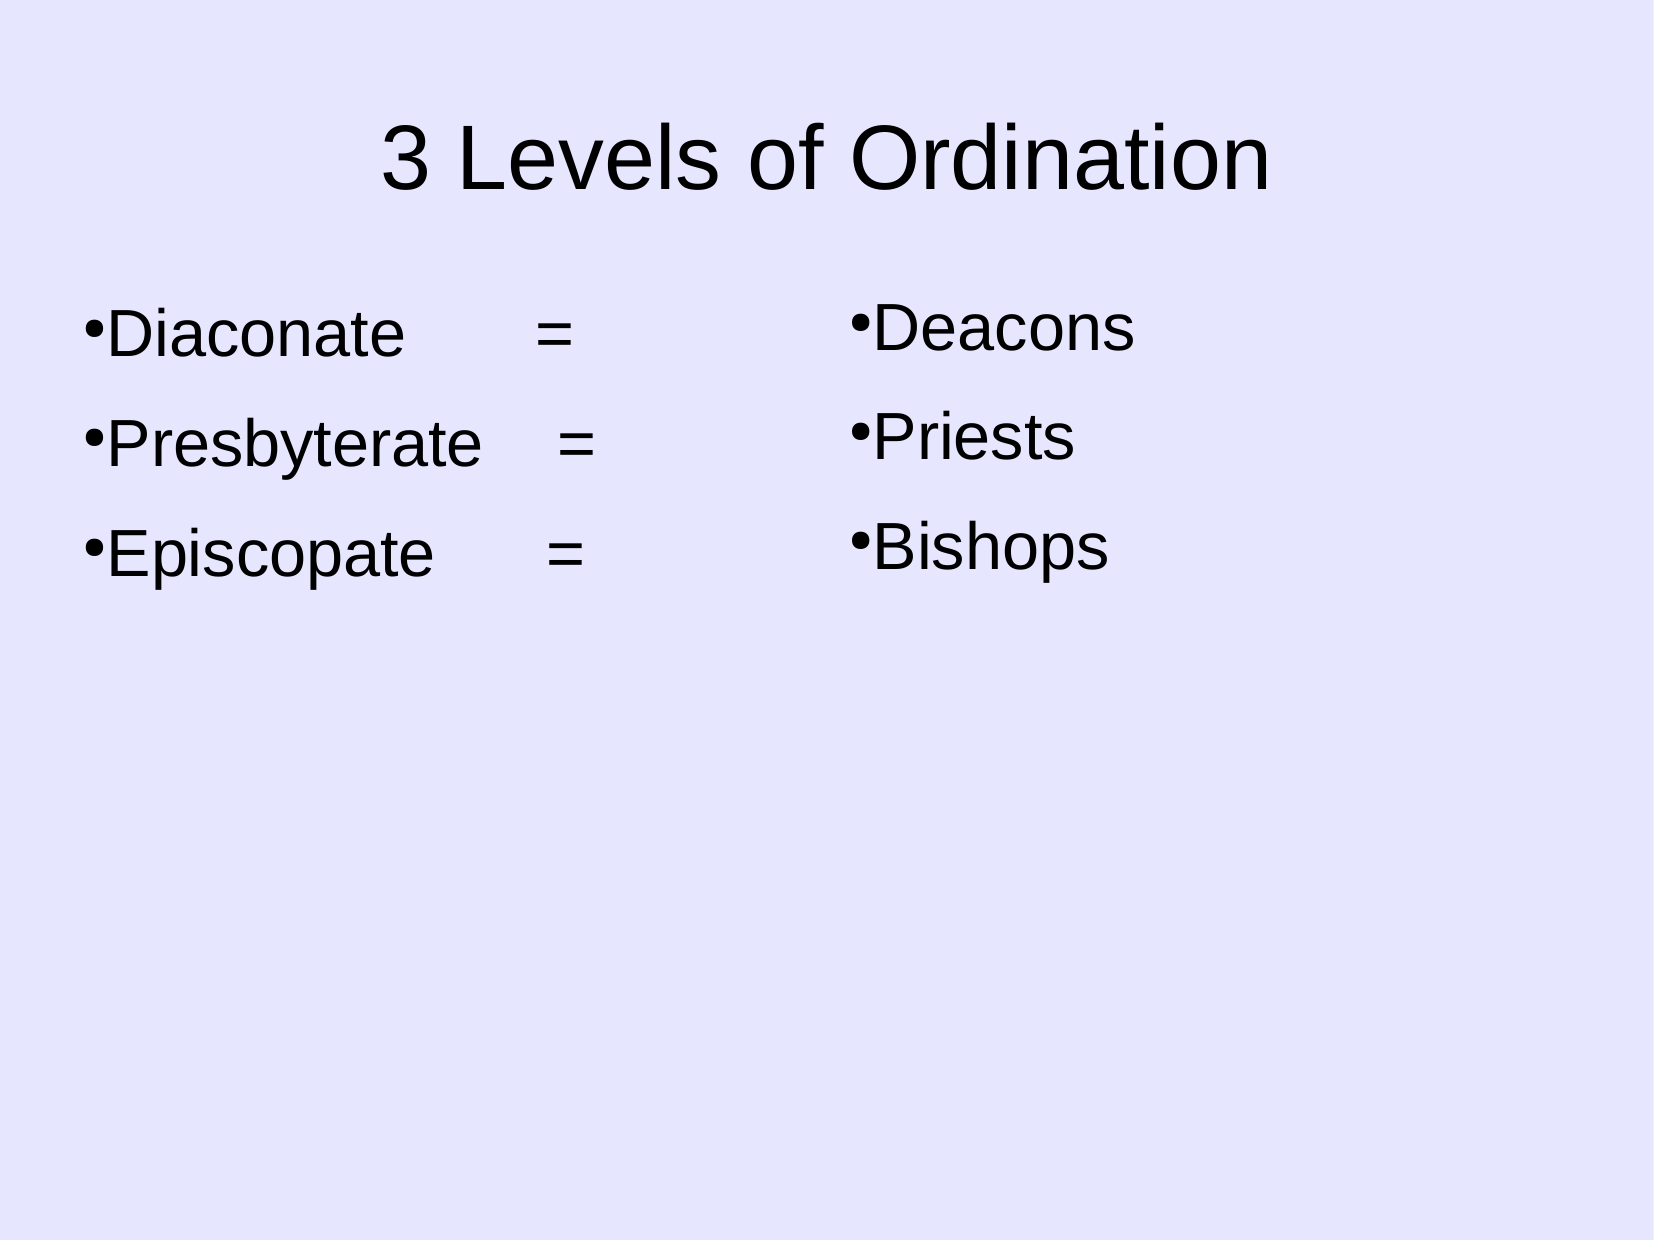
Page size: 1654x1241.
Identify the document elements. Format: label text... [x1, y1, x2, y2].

list Deacons Priests Bishops [848, 283, 1576, 1088]
list Diaconate = Presbyterate = Episcopate = [82, 290, 809, 1109]
title 3 Levels of Ordination [82, 49, 1571, 257]
